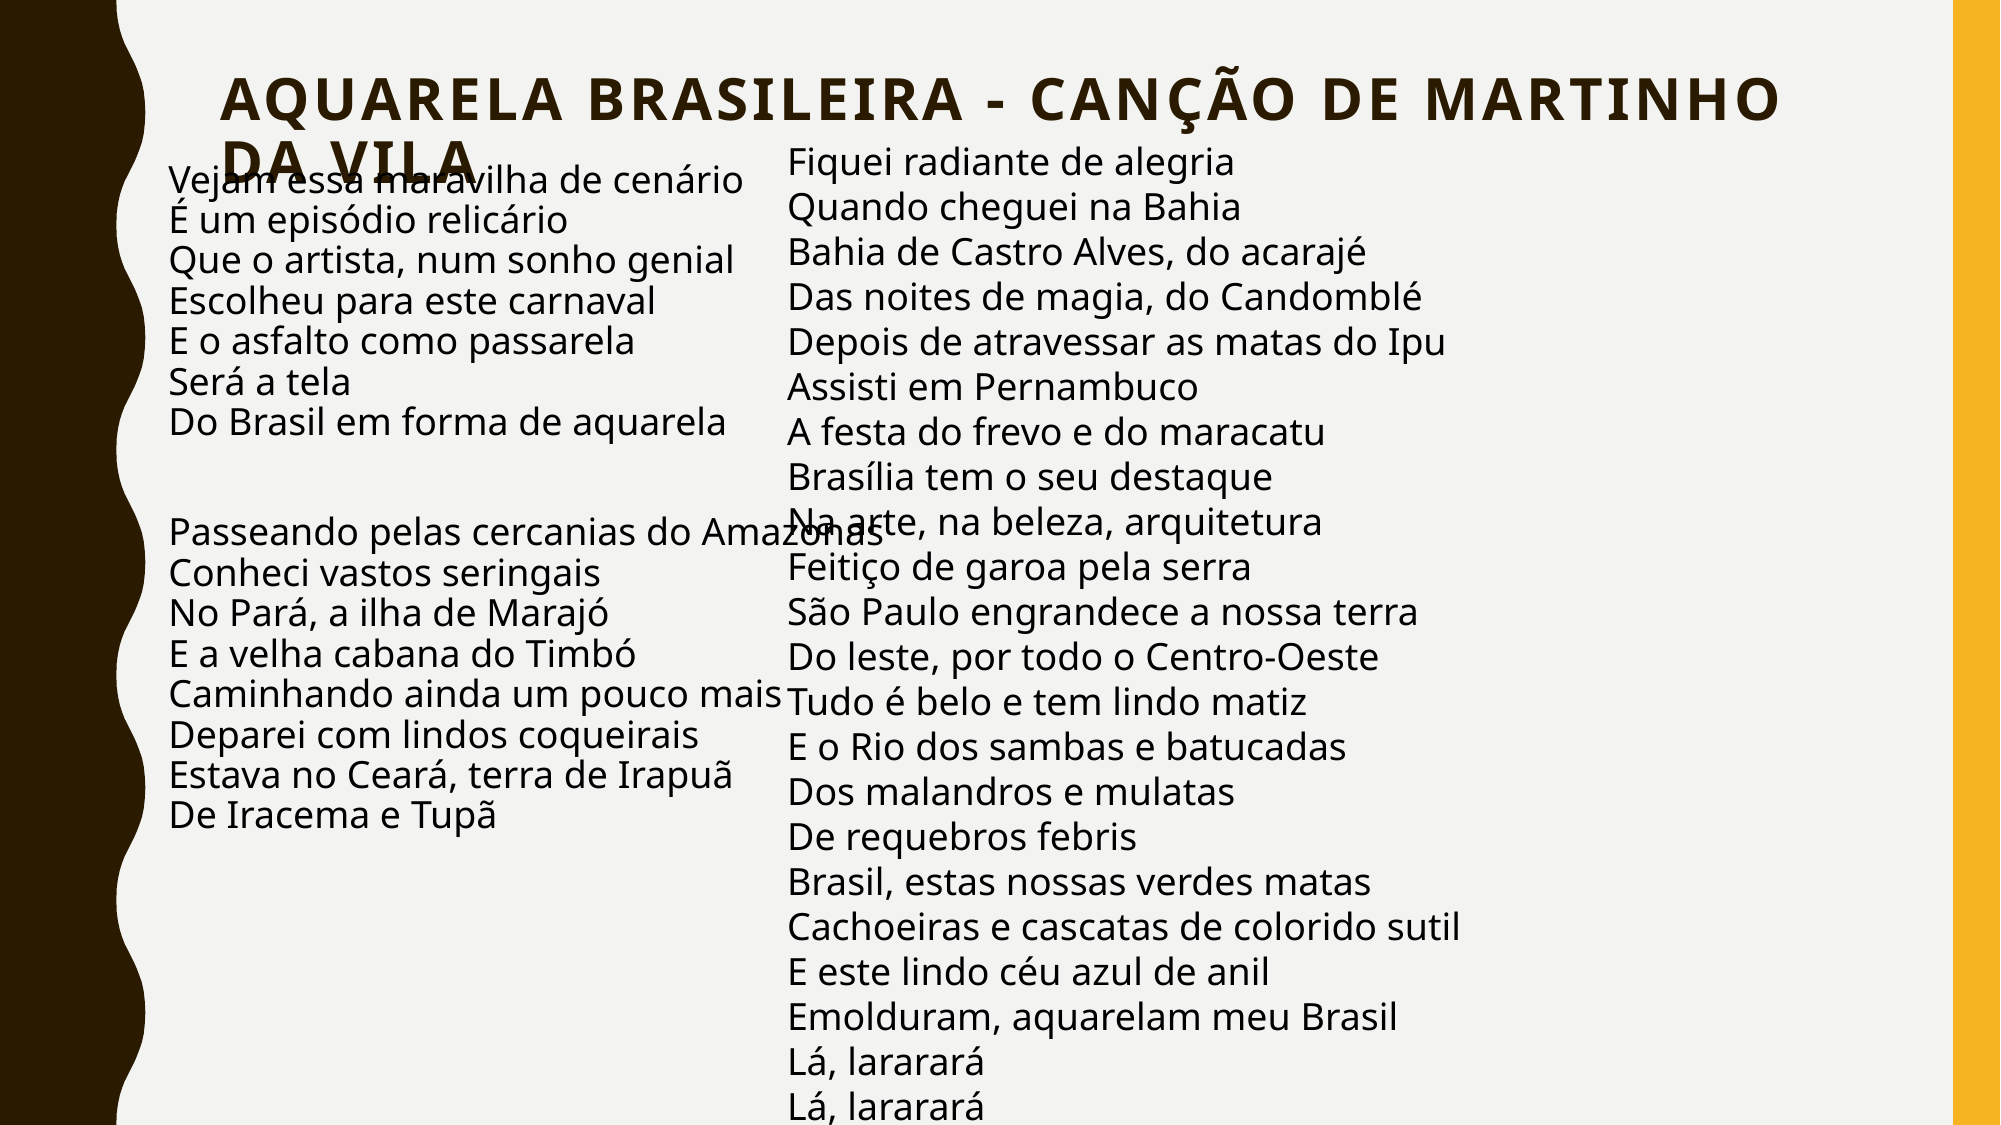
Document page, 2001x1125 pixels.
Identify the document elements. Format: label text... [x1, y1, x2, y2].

title Aquarela Brasileira - Canção de Martinho da Vila [205, 62, 1810, 131]
text_box Fiquei radiante de alegria Quando cheguei na Bahia Bahia de Castro Alves, do acarajé Das noites de magia, do Candomblé Depois de atravessar as matas do Ipu Assisti em Pernambuco A festa do frevo e do maracatu Brasília tem o seu destaque Na arte, na beleza, arquitetura Feitiço de garoa pela serra São Paulo engrandece a nossa terra Do leste, por todo o Centro-Oeste Tudo é belo e tem lindo matiz E o Rio dos sambas e batucadas Dos malandros e mulatas De requebros febris Brasil, estas nossas verdes matas Cachoeiras e cascatas de colorido sutil E este lindo céu azul de anil Emolduram, aquarelam meu Brasil Lá, lararará Lá, lararará 'Simbora Lá, lararará Lá, lararará [772, 131, 1858, 1125]
list Vejam essa maravilha de cenário É um episódio relicário Que o artista, num sonho genial Escolheu para este carnaval E o asfalto como passarela Será a tela Do Brasil em forma de aquarela Passeando pelas cercanias do Amazonas Conheci vastos seringais No Pará, a ilha de Marajó E a velha cabana do Timbó Caminhando ainda um pouco mais Deparei com lindos coqueirais Estava no Ceará, terra de Irapuã De Iracema e Tupã [153, 153, 772, 884]
